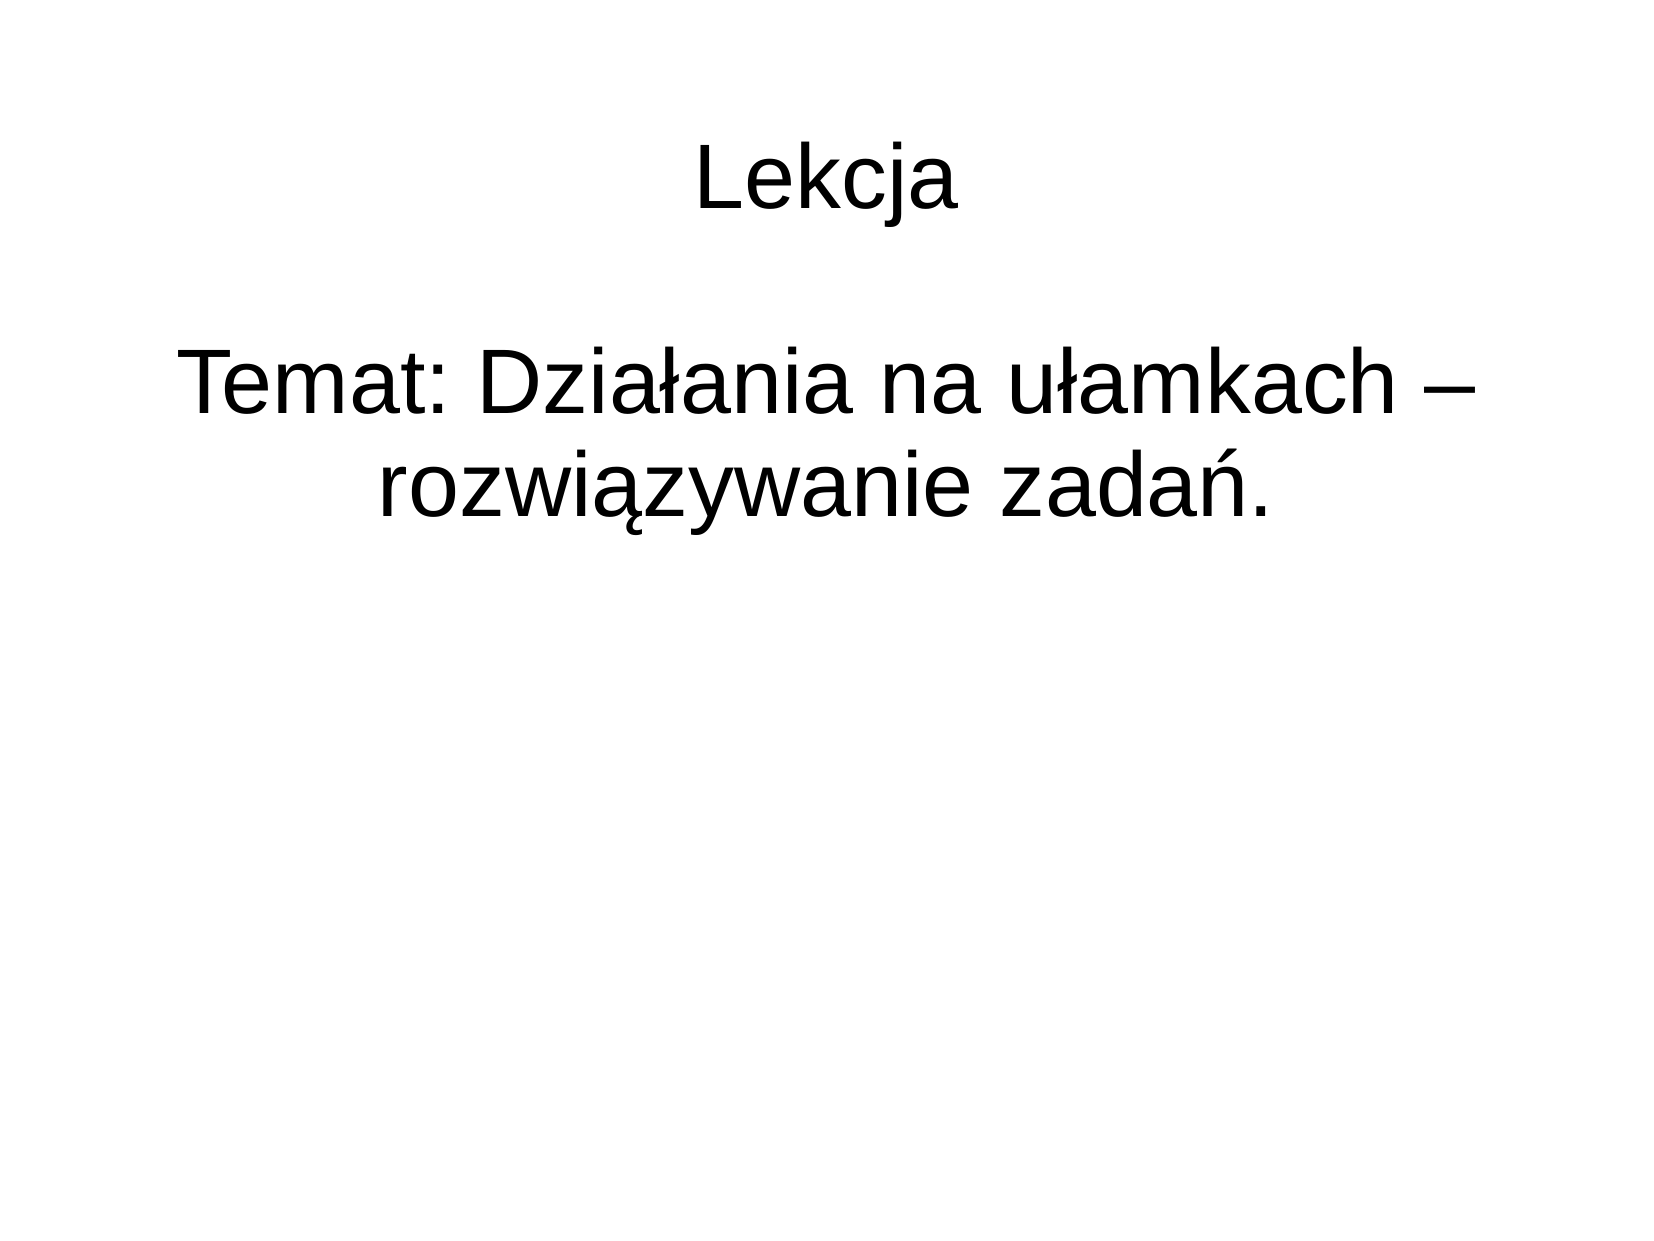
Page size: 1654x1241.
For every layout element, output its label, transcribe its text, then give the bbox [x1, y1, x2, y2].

title Lekcja Temat: Działania na ułamkach – rozwiązywanie zadań. [82, 125, 1571, 537]
